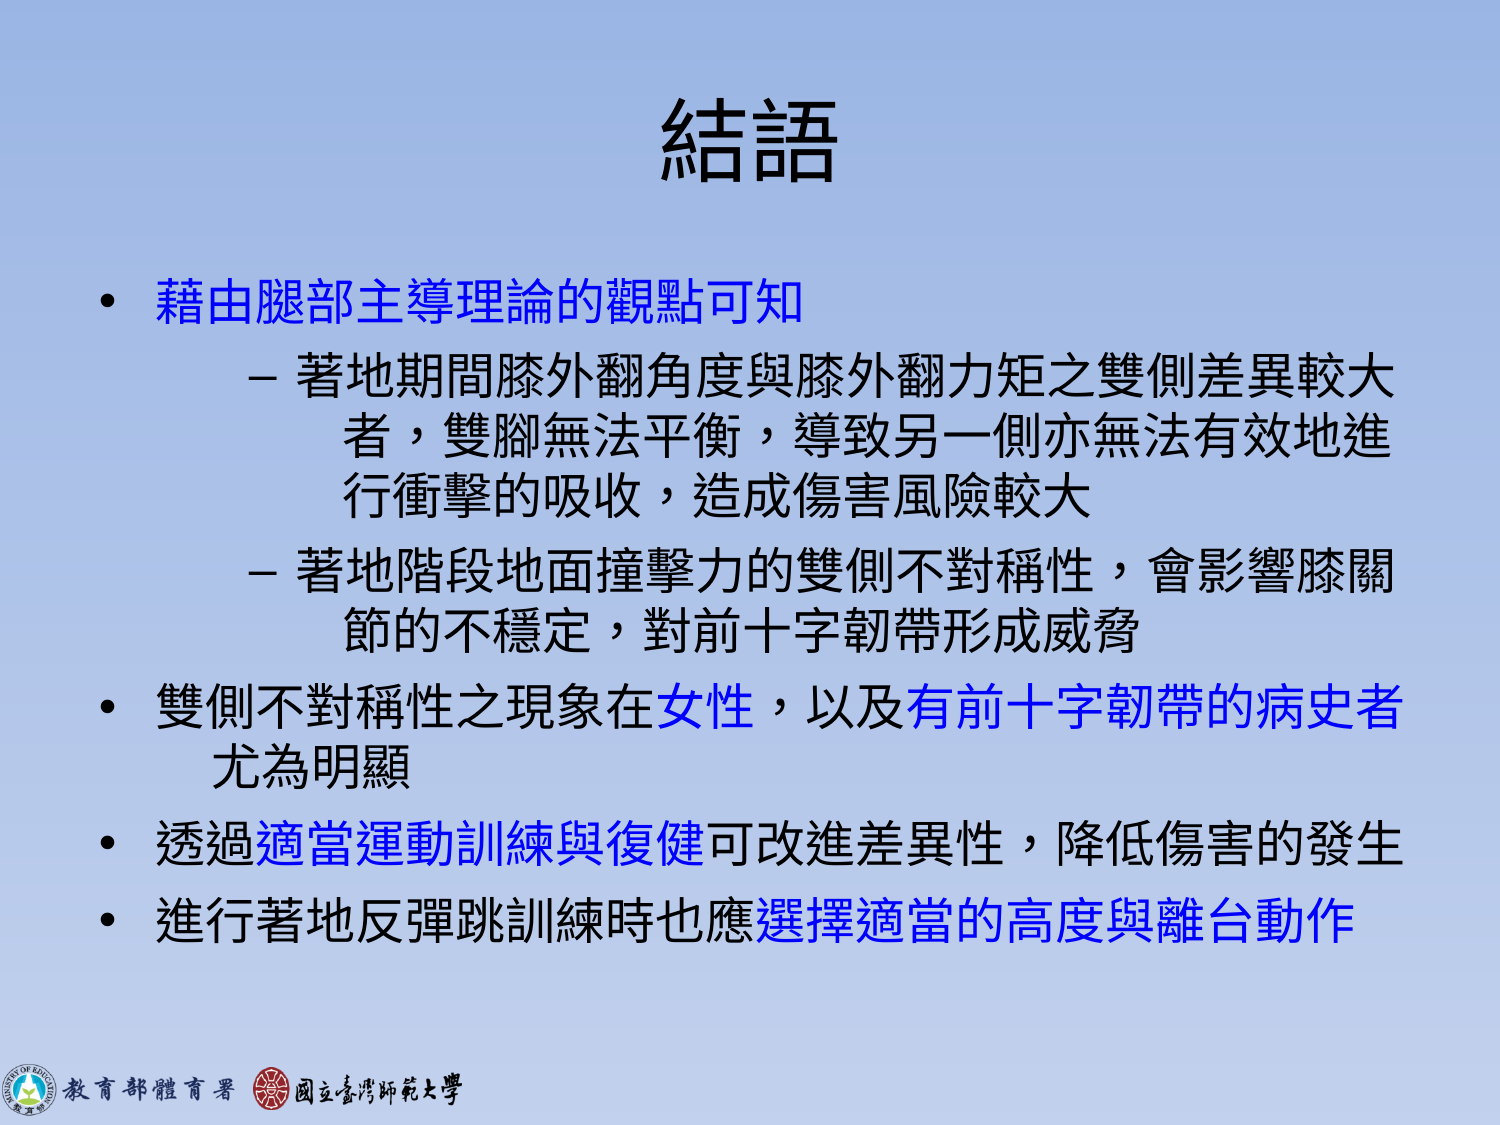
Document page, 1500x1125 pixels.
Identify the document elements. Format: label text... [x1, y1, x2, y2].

list 藉由腿部主導理論的觀點可知 著地期間膝外翻角度與膝外翻力矩之雙側差異較大者，雙腳無法平衡，導致另一側亦無法有效地進行衝擊的吸收，造成傷害風險較大 著地階段地面撞擊力的雙側不對稱性，會影響膝關節的不穩定，對前十字韌帶形成威脅 雙側不對稱性之現象在女性，以及有前十字韌帶的病史者尤為明顯 透過適當運動訓練與復健可改進差異性，降低傷害的發生 進行著地反彈跳訓練時也應選擇適當的高度與離台動作 [83, 262, 1434, 1005]
title 結語 [75, 45, 1426, 233]
